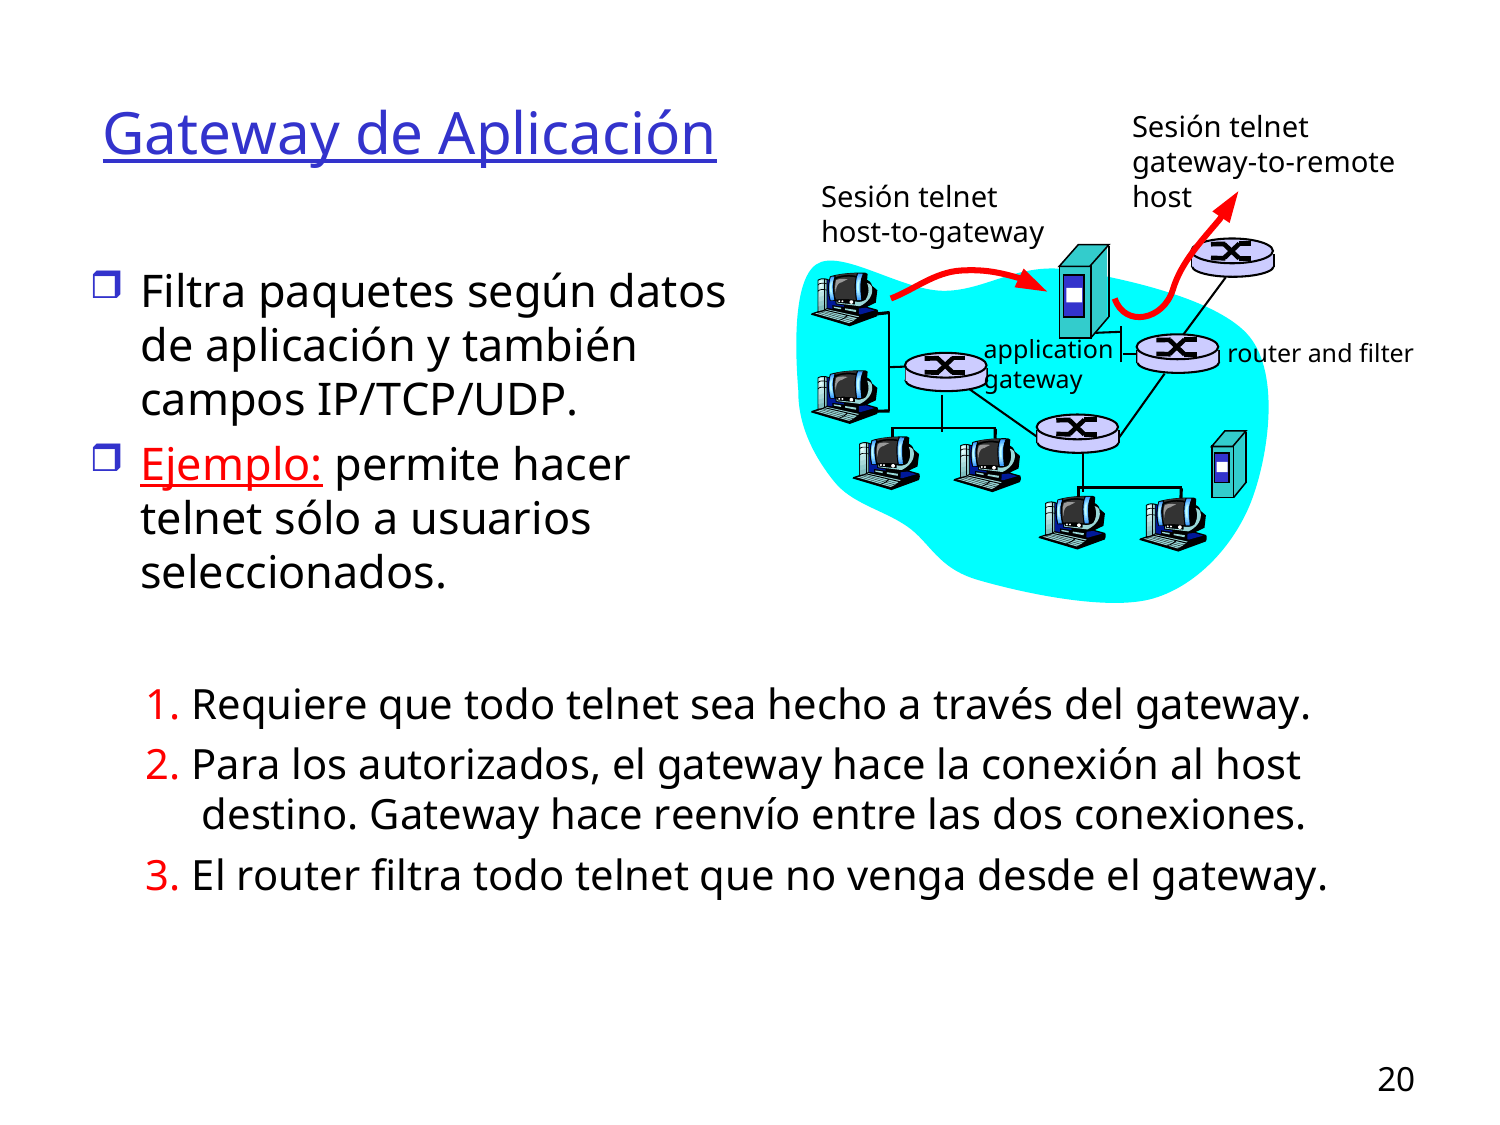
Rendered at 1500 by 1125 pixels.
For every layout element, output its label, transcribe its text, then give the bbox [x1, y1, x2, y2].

text_box router and filter [1212, 330, 1430, 376]
text_box application gateway [968, 325, 1129, 402]
picture [1139, 497, 1208, 552]
text_box 1. Requiere que todo telnet sea hecho a través del gateway. 2. Para los autorizados, el gateway hace la conexión al host destino. Gateway hace reenvío entre las dos conexiones. 3. El router filtra todo telnet que no venga desde el gateway. [130, 670, 1385, 997]
title Gateway de Aplicación [87, 37, 1363, 225]
picture [953, 437, 1022, 493]
text_box Sesión telnet host-to-gateway [806, 170, 1060, 257]
picture [852, 435, 921, 491]
picture [1038, 495, 1107, 550]
picture [810, 369, 880, 424]
picture [810, 272, 880, 327]
text_box [1192, 238, 1274, 277]
text_box [796, 244, 1269, 603]
text_box Sesión telnet gateway-to-remote host [1117, 100, 1419, 222]
list Filtra paquetes según datos de aplicación y también campos IP/TCP/UDP. Ejemplo: permite hacer telnet sólo a usuarios seleccionados. [74, 255, 754, 623]
